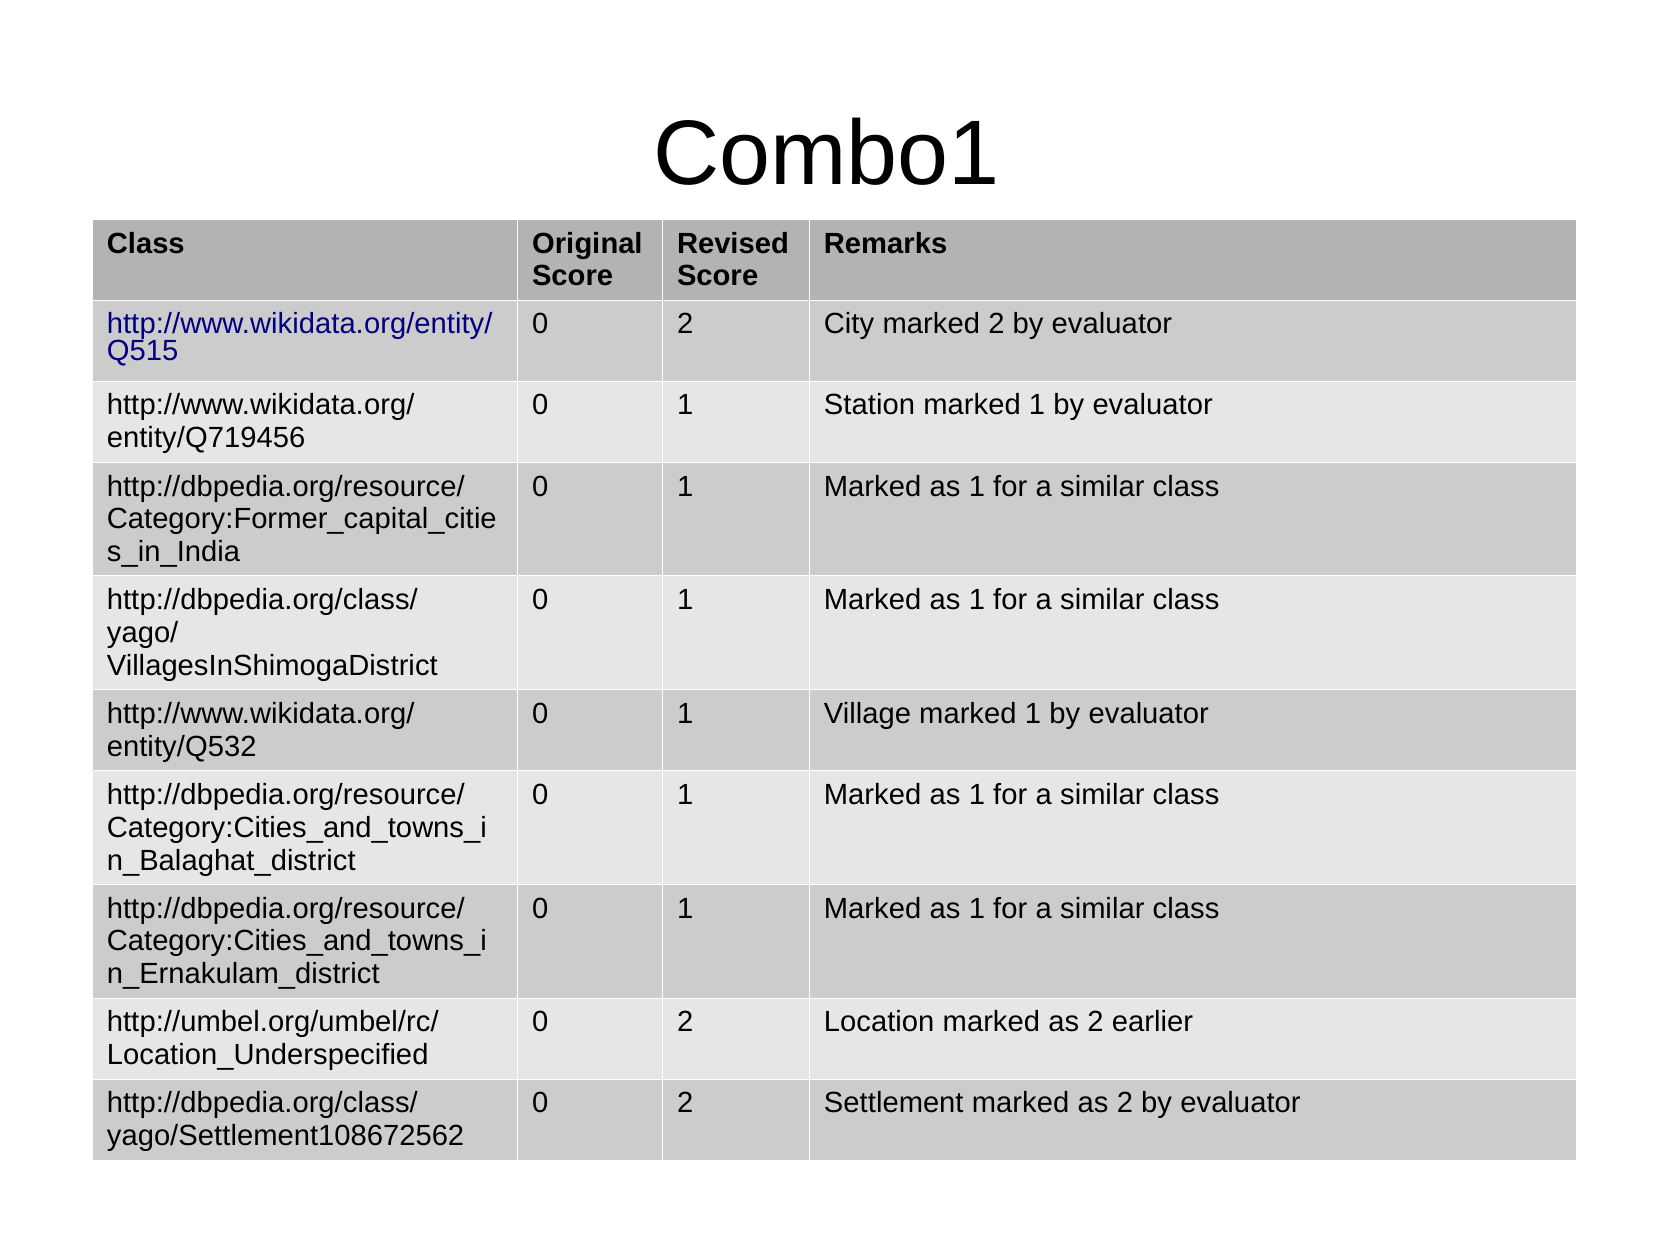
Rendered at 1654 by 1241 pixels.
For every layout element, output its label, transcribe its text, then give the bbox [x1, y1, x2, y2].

table_cell 0 [518, 690, 662, 770]
table_cell 2 [663, 1080, 809, 1160]
table_cell Marked as 1 for a similar class [810, 885, 1576, 998]
table_cell http://www.wikidata.org/entity/Q532 [93, 690, 517, 770]
table_cell 1 [663, 690, 809, 770]
table_header Class [93, 220, 517, 300]
table_cell 0 [518, 301, 662, 381]
table_cell http://dbpedia.org/class/yago/Settlement108672562 [93, 1080, 517, 1160]
table_cell 0 [518, 771, 662, 884]
table_cell Village marked 1 by evaluator [810, 690, 1576, 770]
table_cell 1 [663, 885, 809, 998]
table_cell Location marked as 2 earlier [810, 999, 1576, 1079]
table_cell http://dbpedia.org/class/yago/VillagesInShimogaDistrict [93, 576, 517, 689]
table_cell http://dbpedia.org/resource/Category:Former_capital_cities_in_India [93, 463, 517, 575]
table_cell 0 [518, 999, 662, 1079]
table_header Original Score [518, 220, 662, 300]
table_cell 2 [663, 301, 809, 381]
table_cell Marked as 1 for a similar class [810, 576, 1576, 689]
title Combo1 [82, 49, 1571, 257]
table_cell 1 [663, 576, 809, 689]
table_cell 0 [518, 382, 662, 462]
table_cell Marked as 1 for a similar class [810, 771, 1576, 884]
table_cell 2 [663, 999, 809, 1079]
table_cell 0 [518, 1080, 662, 1160]
table_cell City marked 2 by evaluator [810, 301, 1576, 381]
table_cell http://umbel.org/umbel/rc/Location_Underspecified [93, 999, 517, 1079]
table_cell 1 [663, 771, 809, 884]
table_cell http://dbpedia.org/resource/Category:Cities_and_towns_in_Ernakulam_district [93, 885, 517, 998]
table_header Remarks [810, 220, 1576, 300]
table_cell Station marked 1 by evaluator [810, 382, 1576, 462]
table_cell http://www.wikidata.org/entity/Q515 [93, 301, 517, 381]
table_cell Settlement marked as 2 by evaluator [810, 1080, 1576, 1160]
table_cell 1 [663, 382, 809, 462]
table_cell 0 [518, 576, 662, 689]
table_cell Marked as 1 for a similar class [810, 463, 1576, 575]
table_cell 0 [518, 885, 662, 998]
table_cell http://dbpedia.org/resource/Category:Cities_and_towns_in_Balaghat_district [93, 771, 517, 884]
table_cell 0 [518, 463, 662, 575]
table_cell http://www.wikidata.org/entity/Q719456 [93, 382, 517, 462]
table_cell 1 [663, 463, 809, 575]
table_header Revised Score [663, 220, 809, 300]
